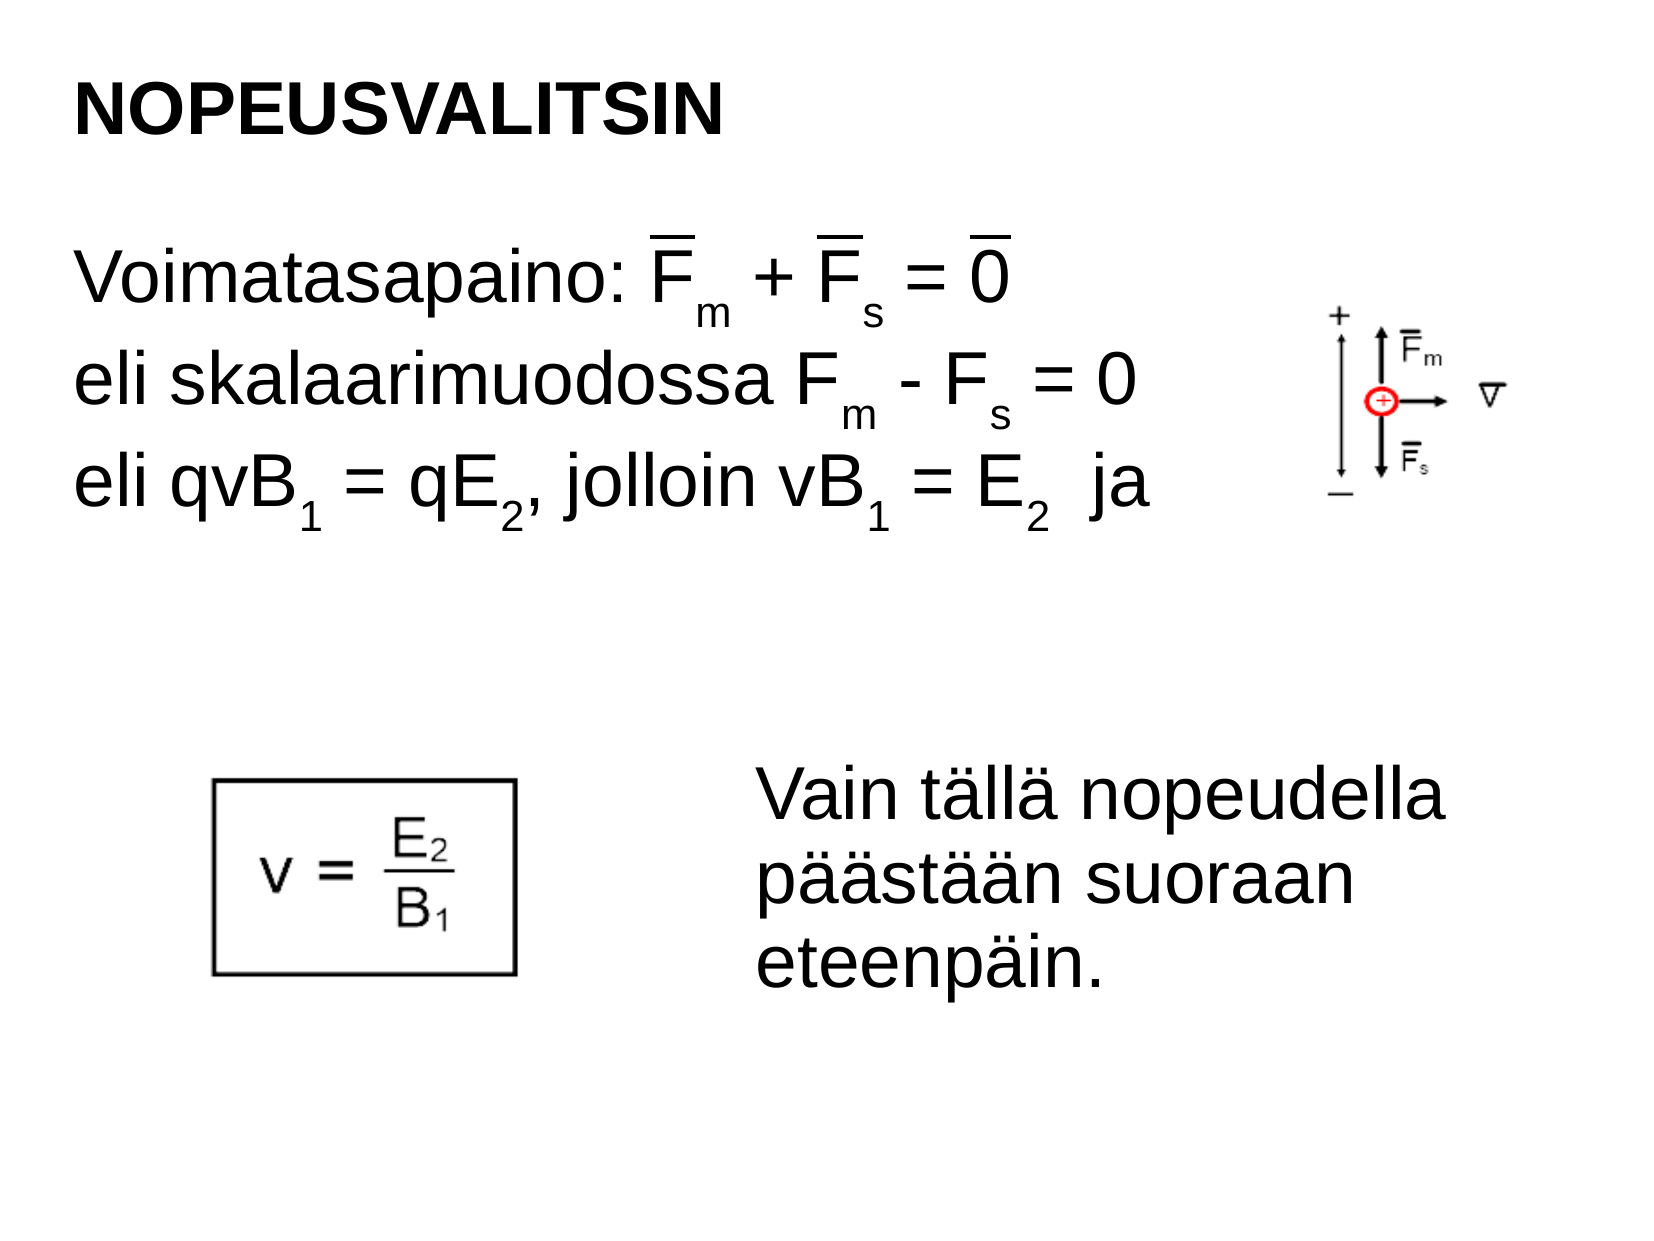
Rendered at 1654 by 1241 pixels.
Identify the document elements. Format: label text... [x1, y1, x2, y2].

picture [1265, 246, 1561, 544]
text_box Vain tällä nopeudella päästään suoraan eteenpäin. [740, 744, 1512, 1011]
picture [158, 714, 567, 1028]
text_box NOPEUSVALITSIN Voimatasapaino: Fm + Fs = 0 eli skalaarimuodossa Fm - Fs = 0 eli qvB1 = qE2, jolloin vB1 = E2 ja [59, 59, 1288, 638]
